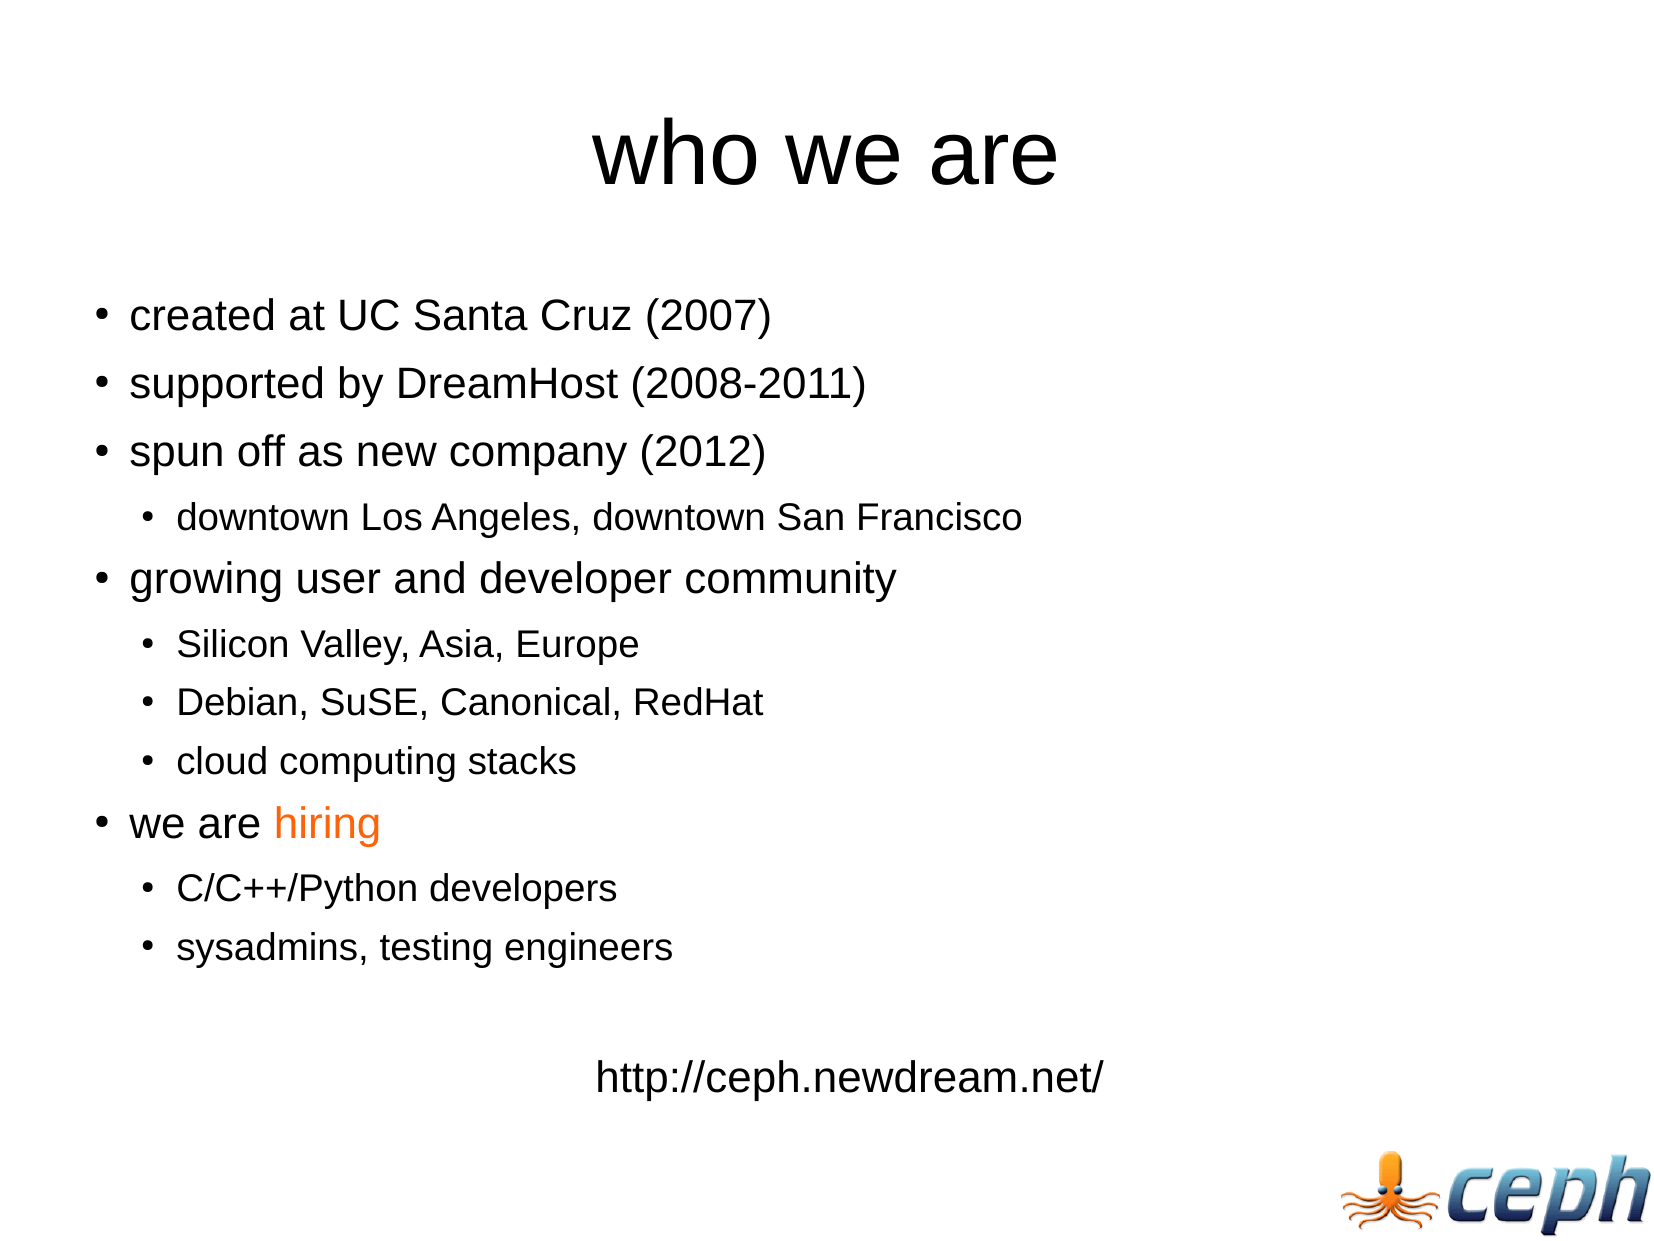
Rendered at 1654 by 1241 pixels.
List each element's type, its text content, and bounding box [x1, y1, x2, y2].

title who we are [82, 49, 1571, 257]
list created at UC Santa Cruz (2007) supported by DreamHost (2008-2011) spun off as new company (2012) downtown Los Angeles, downtown San Francisco growing user and developer community Silicon Valley, Asia, Europe Debian, SuSE, Canonical, RedHat cloud computing stacks we are hiring C/C++/Python developers sysadmins, testing engineers http://ceph.newdream.net/ [82, 290, 1571, 1109]
picture [1335, 1151, 1651, 1239]
